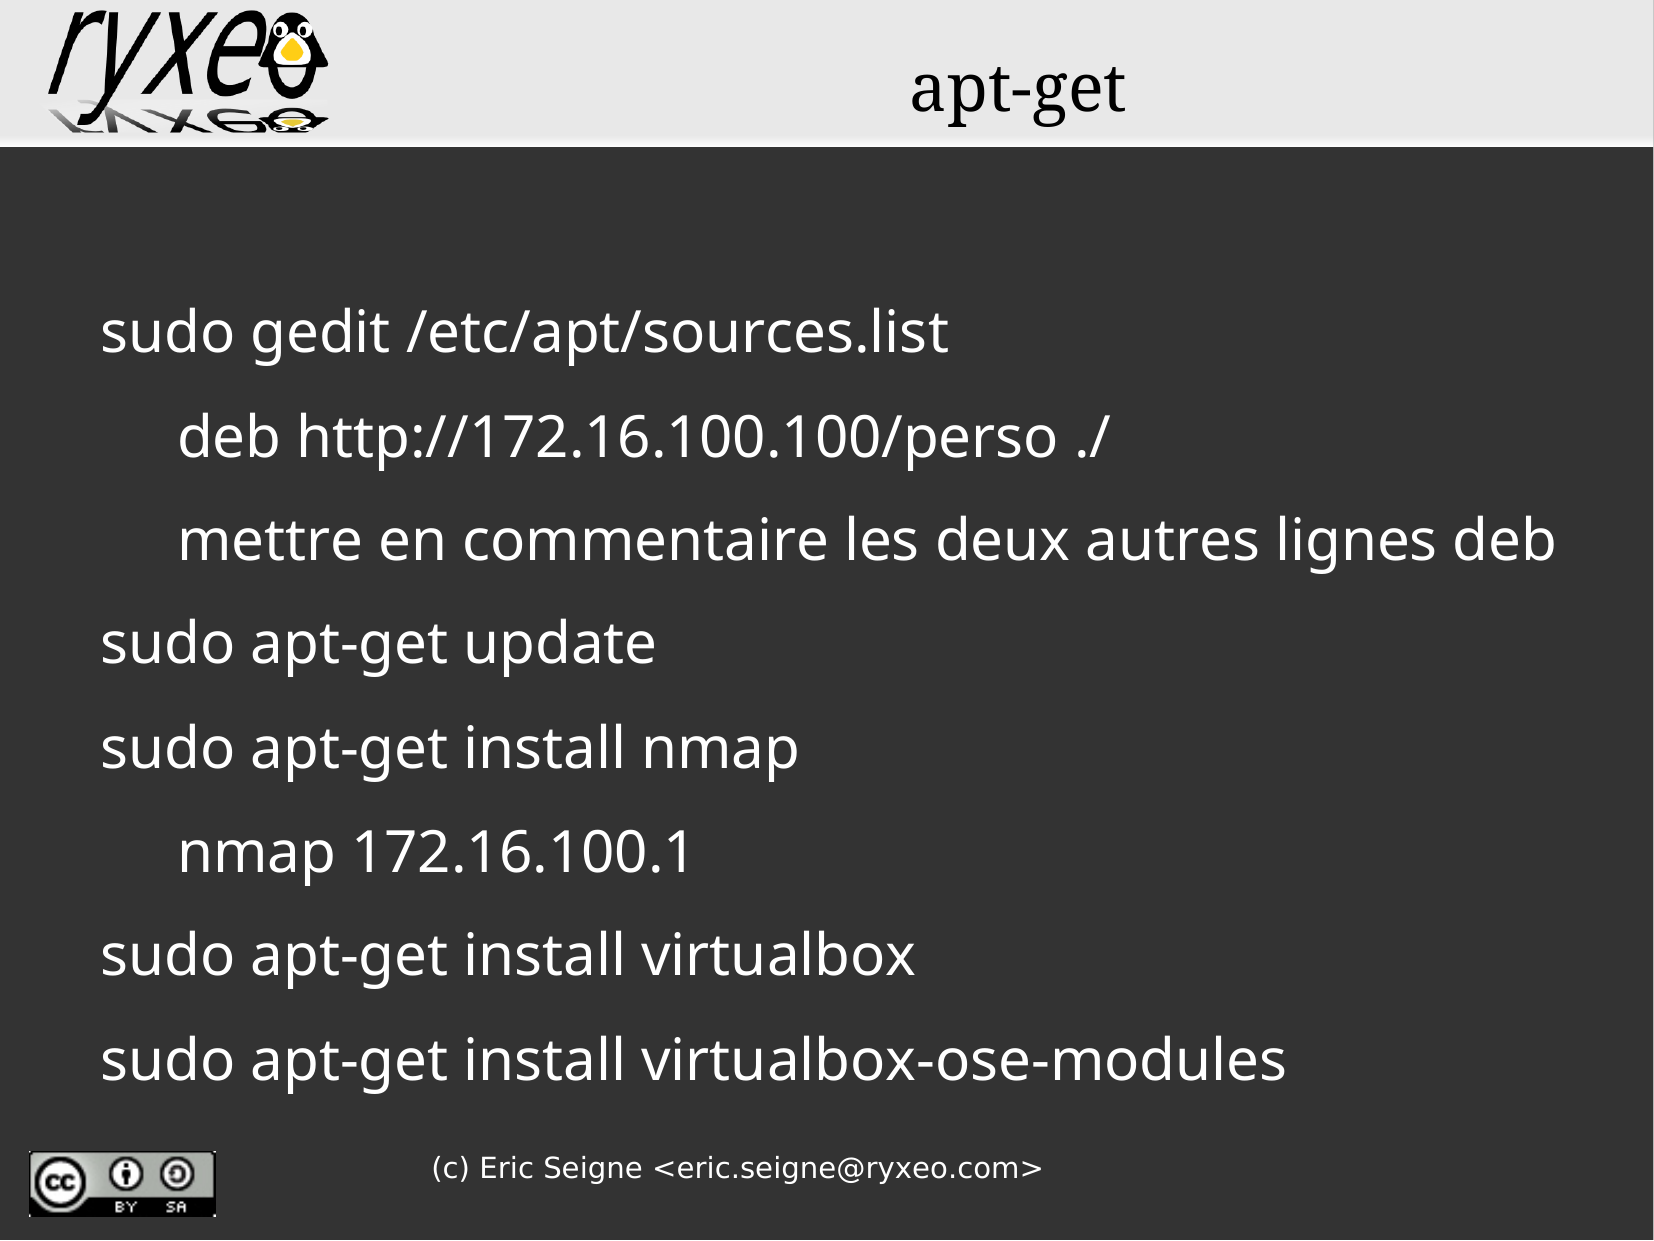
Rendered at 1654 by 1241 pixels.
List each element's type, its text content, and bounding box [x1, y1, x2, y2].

picture [0, 0, 1654, 147]
list sudo gedit /etc/apt/sources.list deb http://172.16.100.100/perso ./ mettre en commentaire les deux autres lignes deb sudo apt-get update sudo apt-get install nmap nmap 172.16.100.1 sudo apt-get install virtualbox sudo apt-get install virtualbox-ose-modules [82, 290, 1571, 1094]
picture [29, 1151, 216, 1217]
title apt-get [442, 29, 1595, 142]
